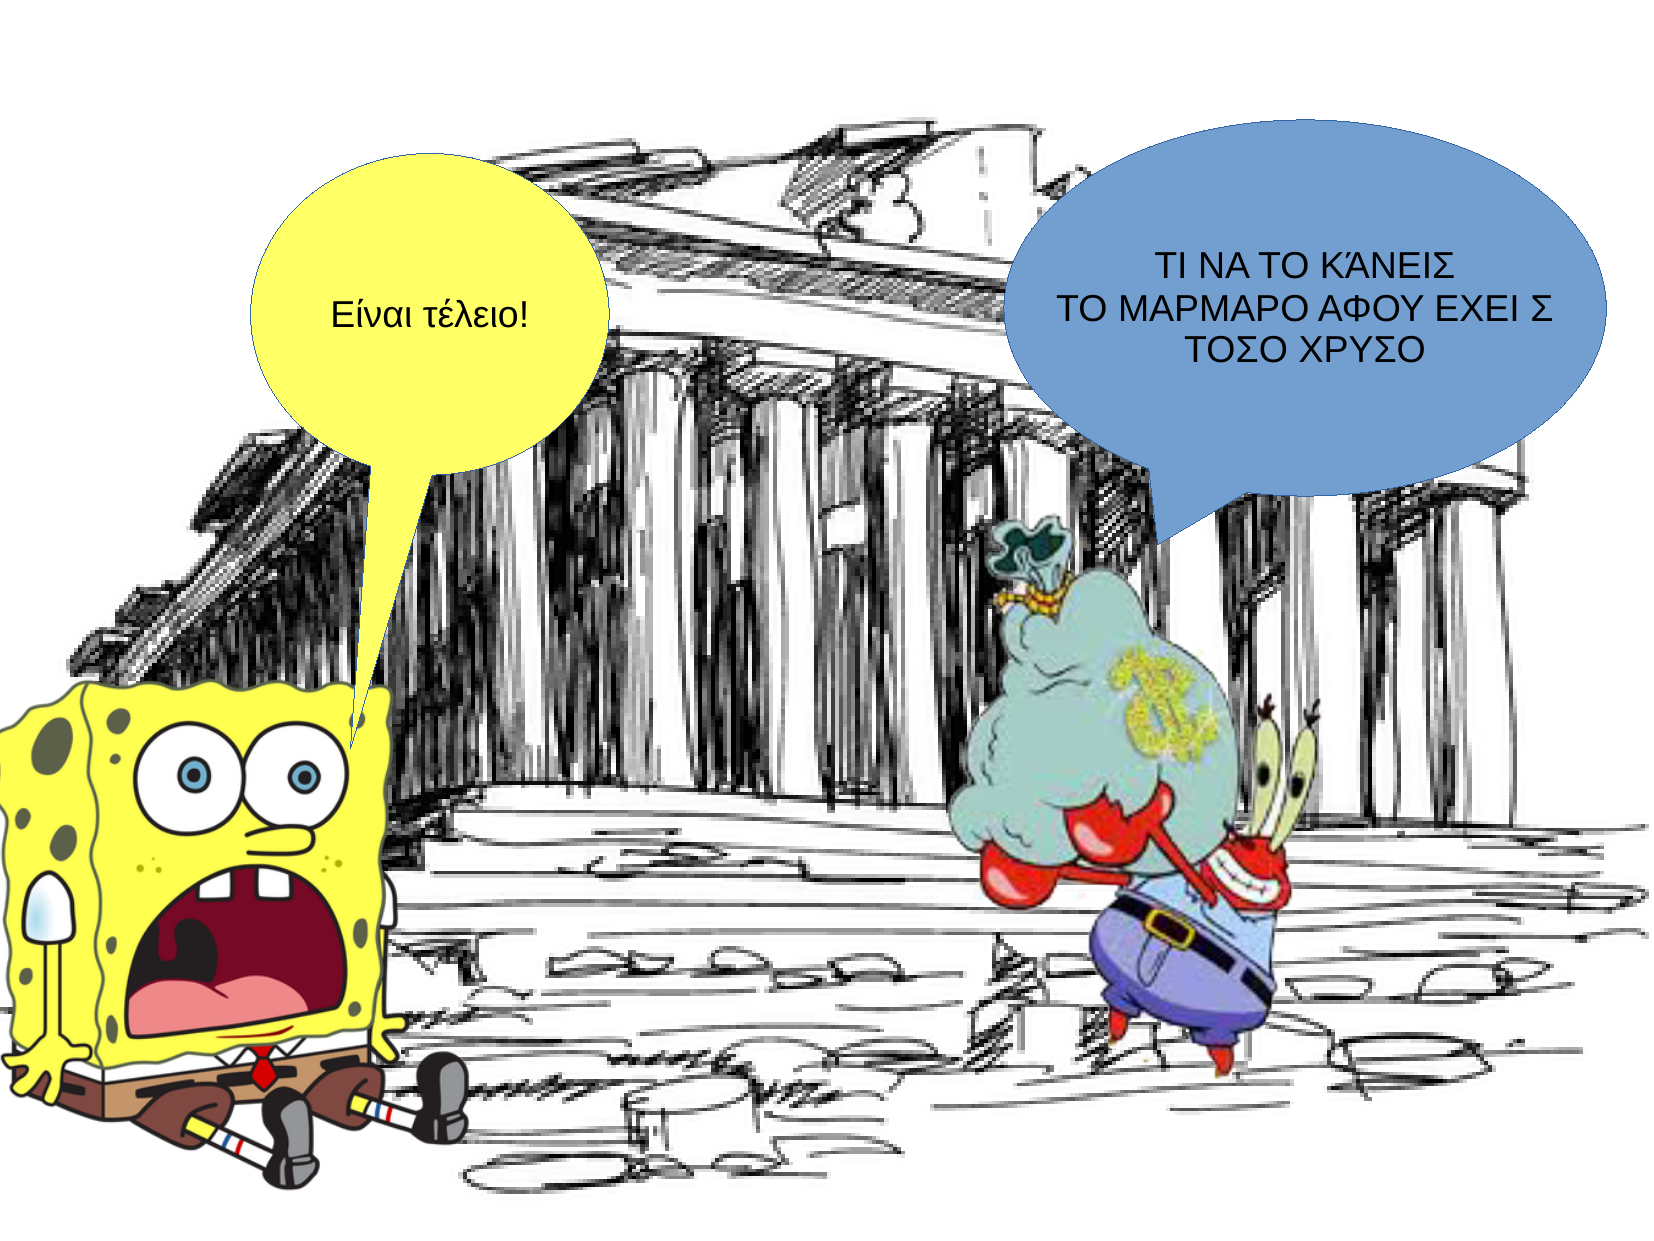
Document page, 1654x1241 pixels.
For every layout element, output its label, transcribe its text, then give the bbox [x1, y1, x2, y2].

text_box Είναι τέλειο! [250, 153, 610, 749]
picture [0, 0, 1654, 1241]
text_box ΤΙ ΝΑ ΤΟ ΚΆΝΕΙΣ ΤΟ ΜΑΡΜΑΡΟ ΑΦΟΥ ΕΧΕΙ Σ ΤΟΣΟ ΧΡΥΣΟ [1003, 119, 1607, 545]
